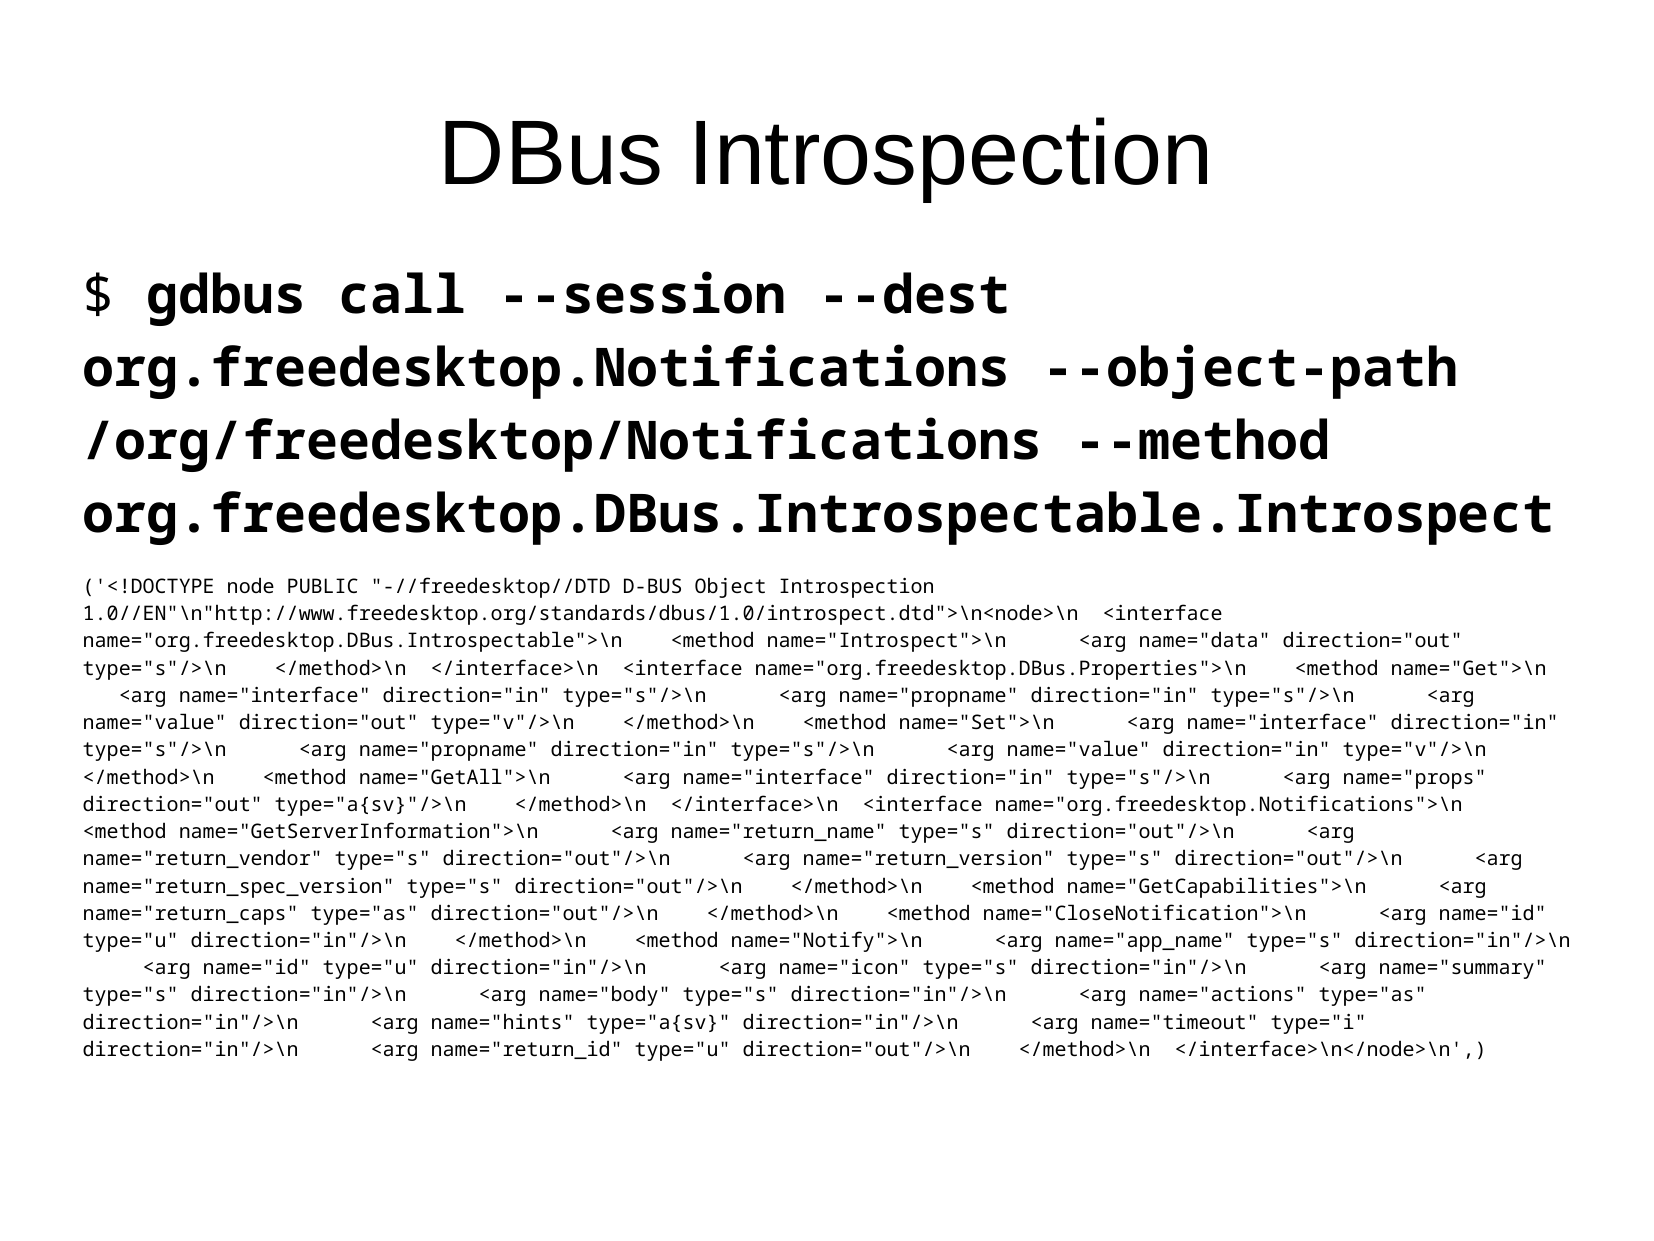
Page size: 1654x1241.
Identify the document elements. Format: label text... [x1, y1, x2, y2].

list $ gdbus call --session --dest org.freedesktop.Notifications --object-path /org/freedesktop/Notifications --method org.freedesktop.DBus.Introspectable.Introspect ('<!DOCTYPE node PUBLIC "-//freedesktop//DTD D-BUS Object Introspection 1.0//EN"\n"http://www.freedesktop.org/standards/dbus/1.0/introspect.dtd">\n<node>\n <interface name="org.freedesktop.DBus.Introspectable">\n <method name="Introspect">\n <arg name="data" direction="out" type="s"/>\n </method>\n </interface>\n <interface name="org.freedesktop.DBus.Properties">\n <method name="Get">\n <arg name="interface" direction="in" type="s"/>\n <arg name="propname" direction="in" type="s"/>\n <arg name="value" direction="out" type="v"/>\n </method>\n <method name="Set">\n <arg name="interface" direction="in" type="s"/>\n <arg name="propname" direction="in" type="s"/>\n <arg name="value" direction="in" type="v"/>\n </method>\n <method name="GetAll">\n <arg name="interface" direction="in" type="s"/>\n <arg name="props" direction="out" type="a{sv}"/>\n </method>\n </interface>\n <interface name="org.freedesktop.Notifications">\n <method name="GetServerInformation">\n <arg name="return_name" type="s" direction="out"/>\n <arg name="return_vendor" type="s" direction="out"/>\n <arg name="return_version" type="s" direction="out"/>\n <arg name="return_spec_version" type="s" direction="out"/>\n </method>\n <method name="GetCapabilities">\n <arg name="return_caps" type="as" direction="out"/>\n </method>\n <method name="CloseNotification">\n <arg name="id" type="u" direction="in"/>\n </method>\n <method name="Notify">\n <arg name="app_name" type="s" direction="in"/>\n <arg name="id" type="u" direction="in"/>\n <arg name="icon" type="s" direction="in"/>\n <arg name="summary" type="s" direction="in"/>\n <arg name="body" type="s" direction="in"/>\n <arg name="actions" type="as" direction="in"/>\n <arg name="hints" type="a{sv}" direction="in"/>\n <arg name="timeout" type="i" direction="in"/>\n <arg name="return_id" type="u" direction="out"/>\n </method>\n </interface>\n</node>\n',) [82, 256, 1571, 1171]
title DBus Introspection [82, 49, 1571, 256]
